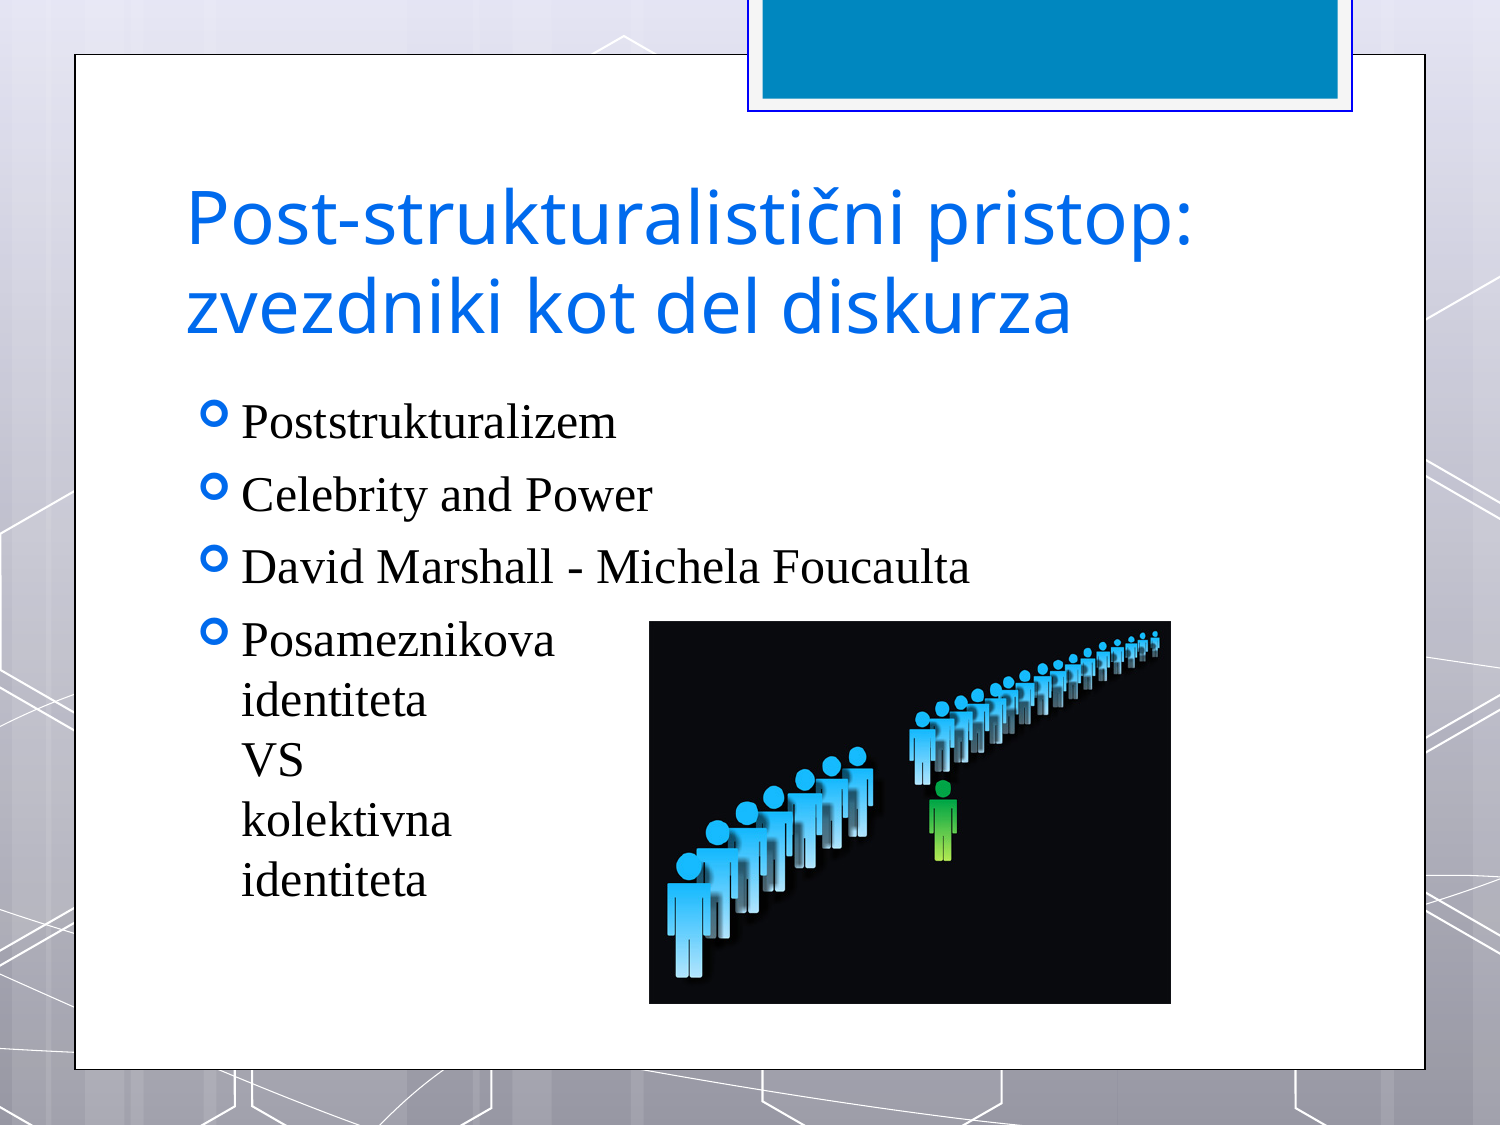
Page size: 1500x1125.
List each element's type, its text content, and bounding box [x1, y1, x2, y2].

text_box Post-strukturalistični pristop: zvezdniki kot del diskurza [171, 160, 1324, 356]
picture [649, 621, 1171, 1004]
text_box Poststrukturalizem Celebrity and Power David Marshall - Michela Foucaulta Posameznikova identiteta VS kolektivna identiteta [171, 381, 1283, 987]
